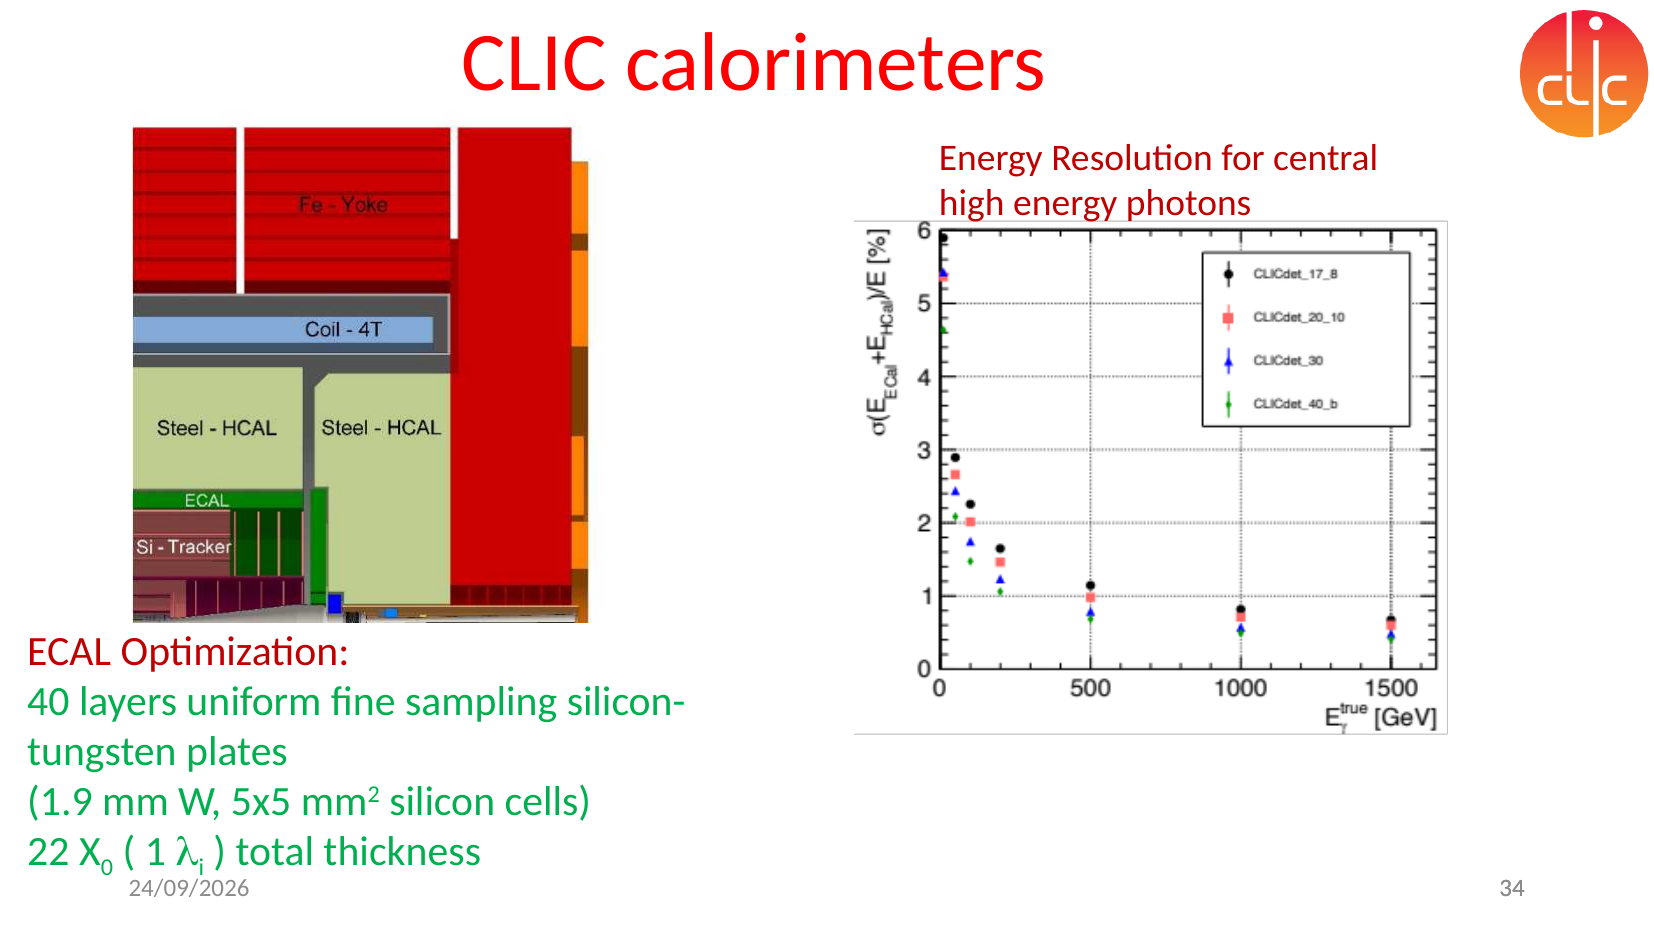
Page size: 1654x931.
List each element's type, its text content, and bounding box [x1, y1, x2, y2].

picture [853, 218, 1450, 735]
picture [132, 94, 624, 616]
text_box CLIC calorimeters [172, 0, 1337, 115]
slide_number <numéro> [1167, 862, 1540, 912]
picture [1512, 2, 1654, 143]
text_box Energy Resolution for central high energy photons [924, 125, 1425, 231]
text_box ECAL Optimization: 40 layers uniform fine sampling silicon-tungsten plates (1.9 mm W, 5x5 mm2 silicon cells) 22 X0 ( 1 li ) total thickness [12, 616, 827, 888]
